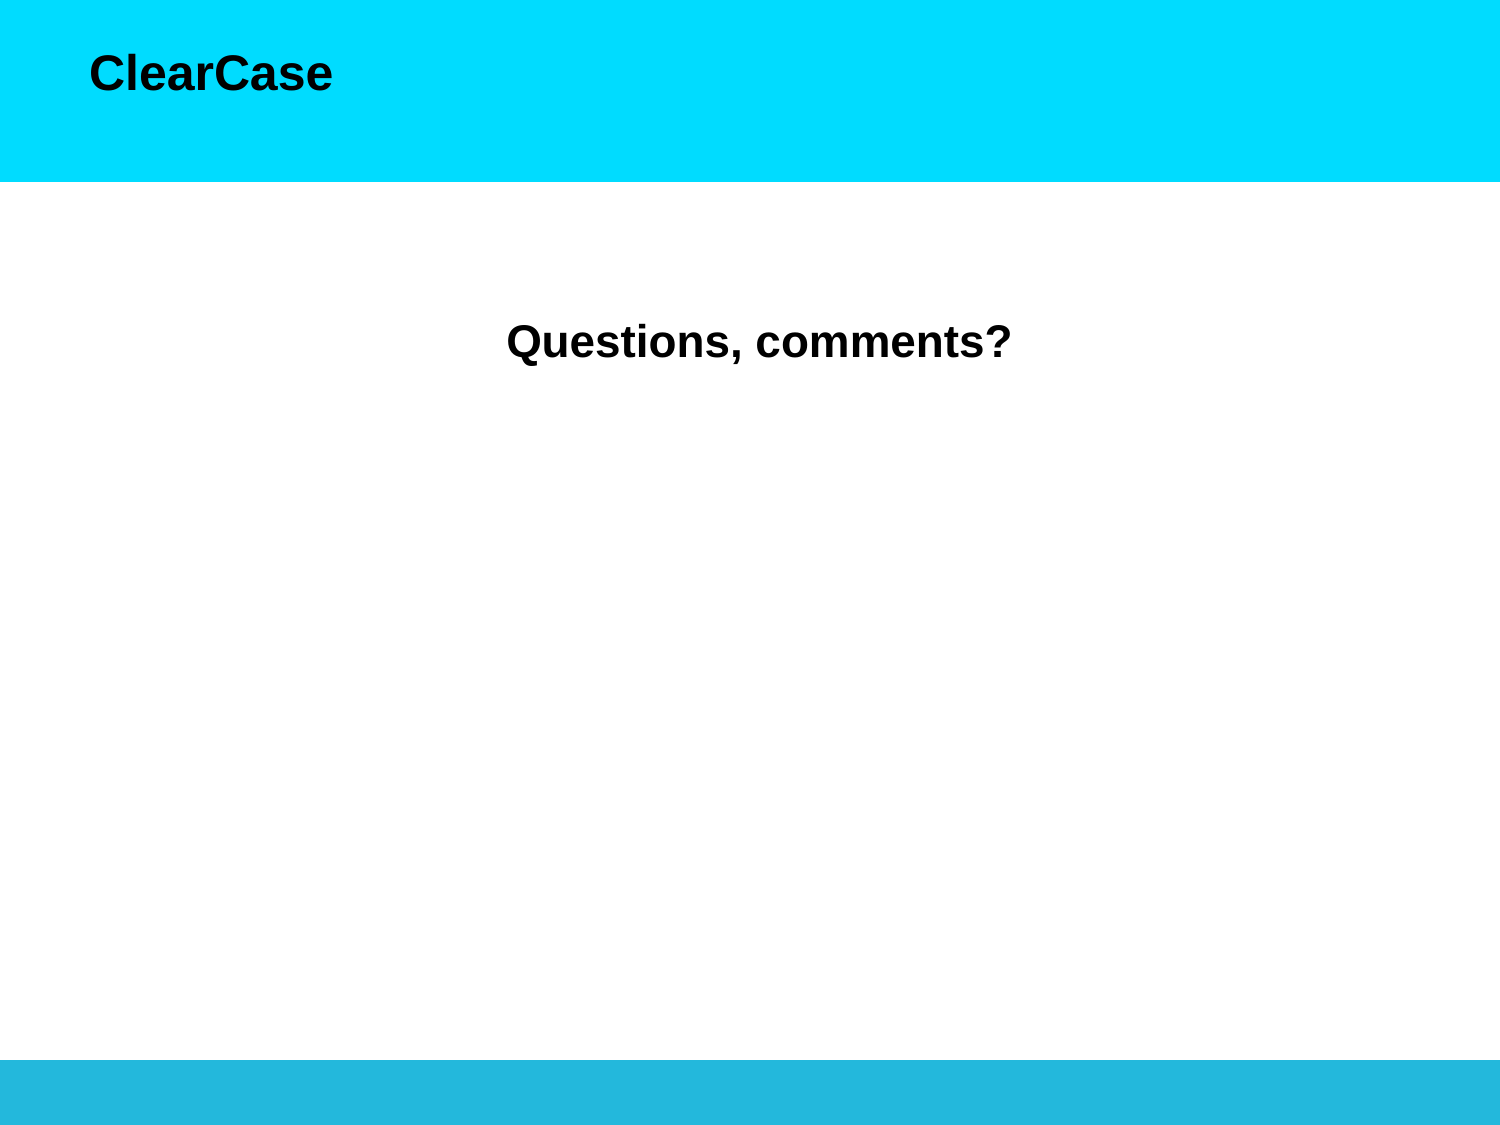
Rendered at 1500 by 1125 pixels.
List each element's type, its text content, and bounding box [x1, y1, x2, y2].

title ClearCase [74, 0, 1026, 173]
list Questions, comments? [461, 310, 1237, 471]
picture [0, 182, 1500, 1060]
